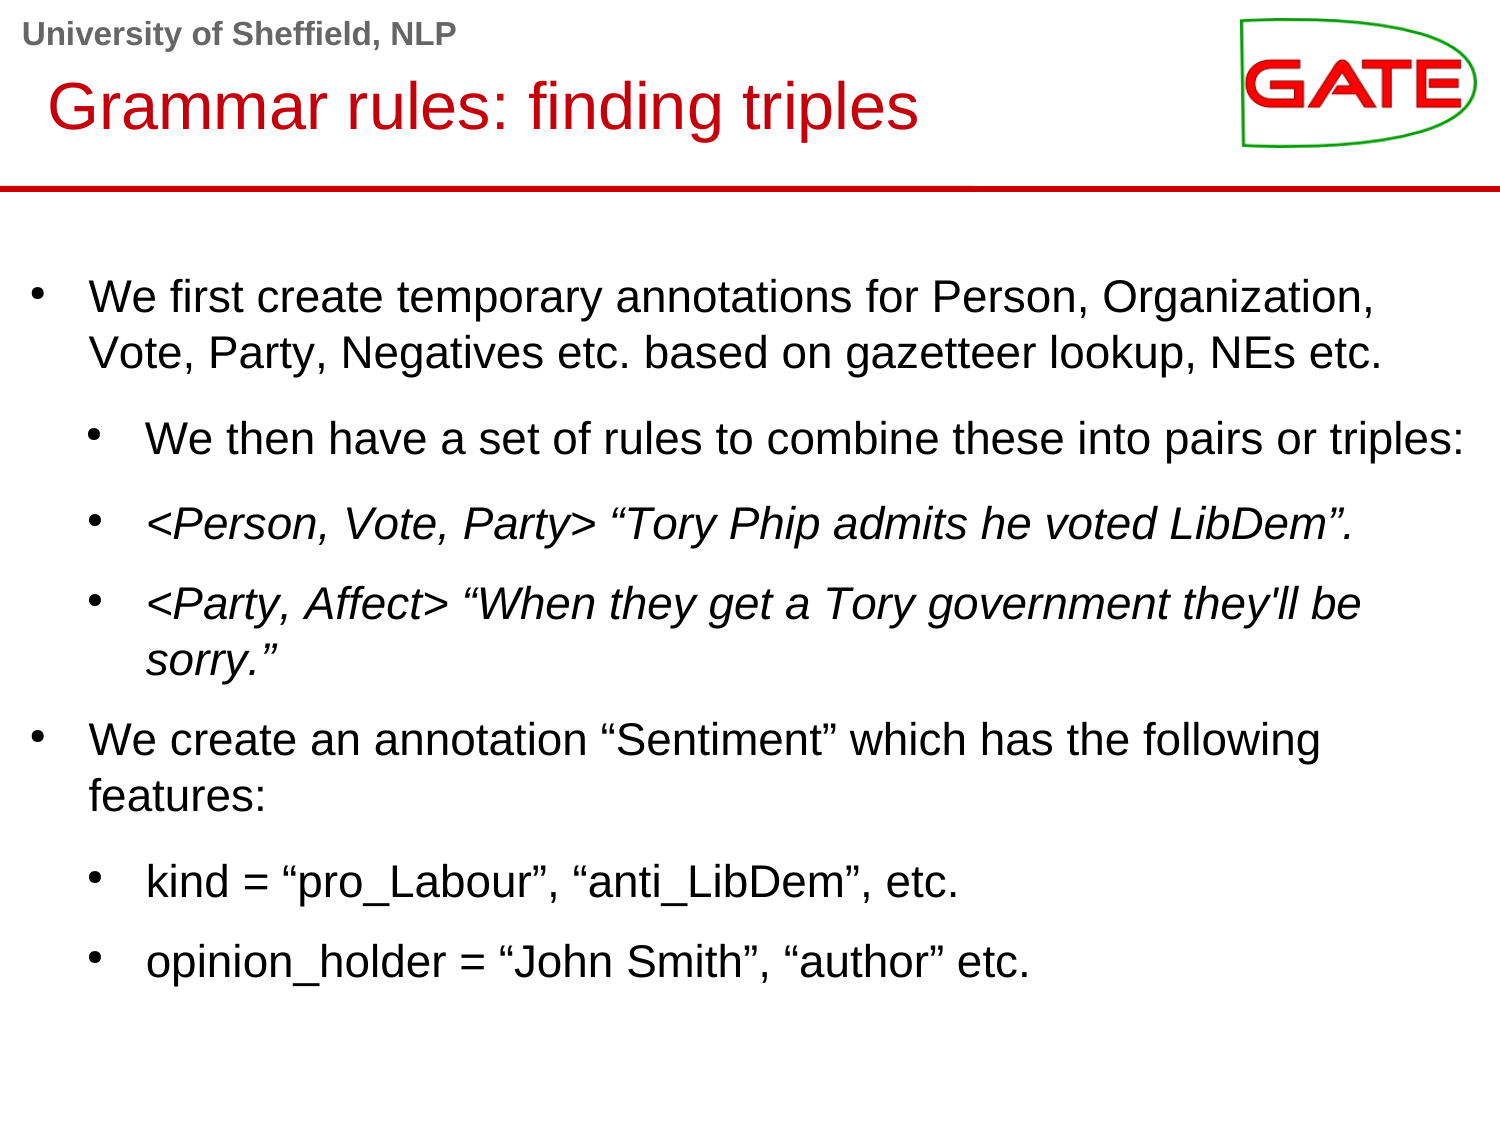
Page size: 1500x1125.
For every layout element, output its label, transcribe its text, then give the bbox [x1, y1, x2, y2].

picture [1240, 18, 1477, 148]
list We first create temporary annotations for Person, Organization, Vote, Party, Negatives etc. based on gazetteer lookup, NEs etc. We then have a set of rules to combine these into pairs or triples: <Person, Vote, Party> “Tory Phip admits he voted LibDem”. <Party, Affect> “When they get a Tory government they'll be sorry.” We create an annotation “Sentiment” which has the following features: kind = “pro_Labour”, “anti_LibDem”, etc. opinion_holder = “John Smith”, “author” etc. [29, 265, 1477, 1100]
title Grammar rules: finding triples [47, 47, 1267, 168]
